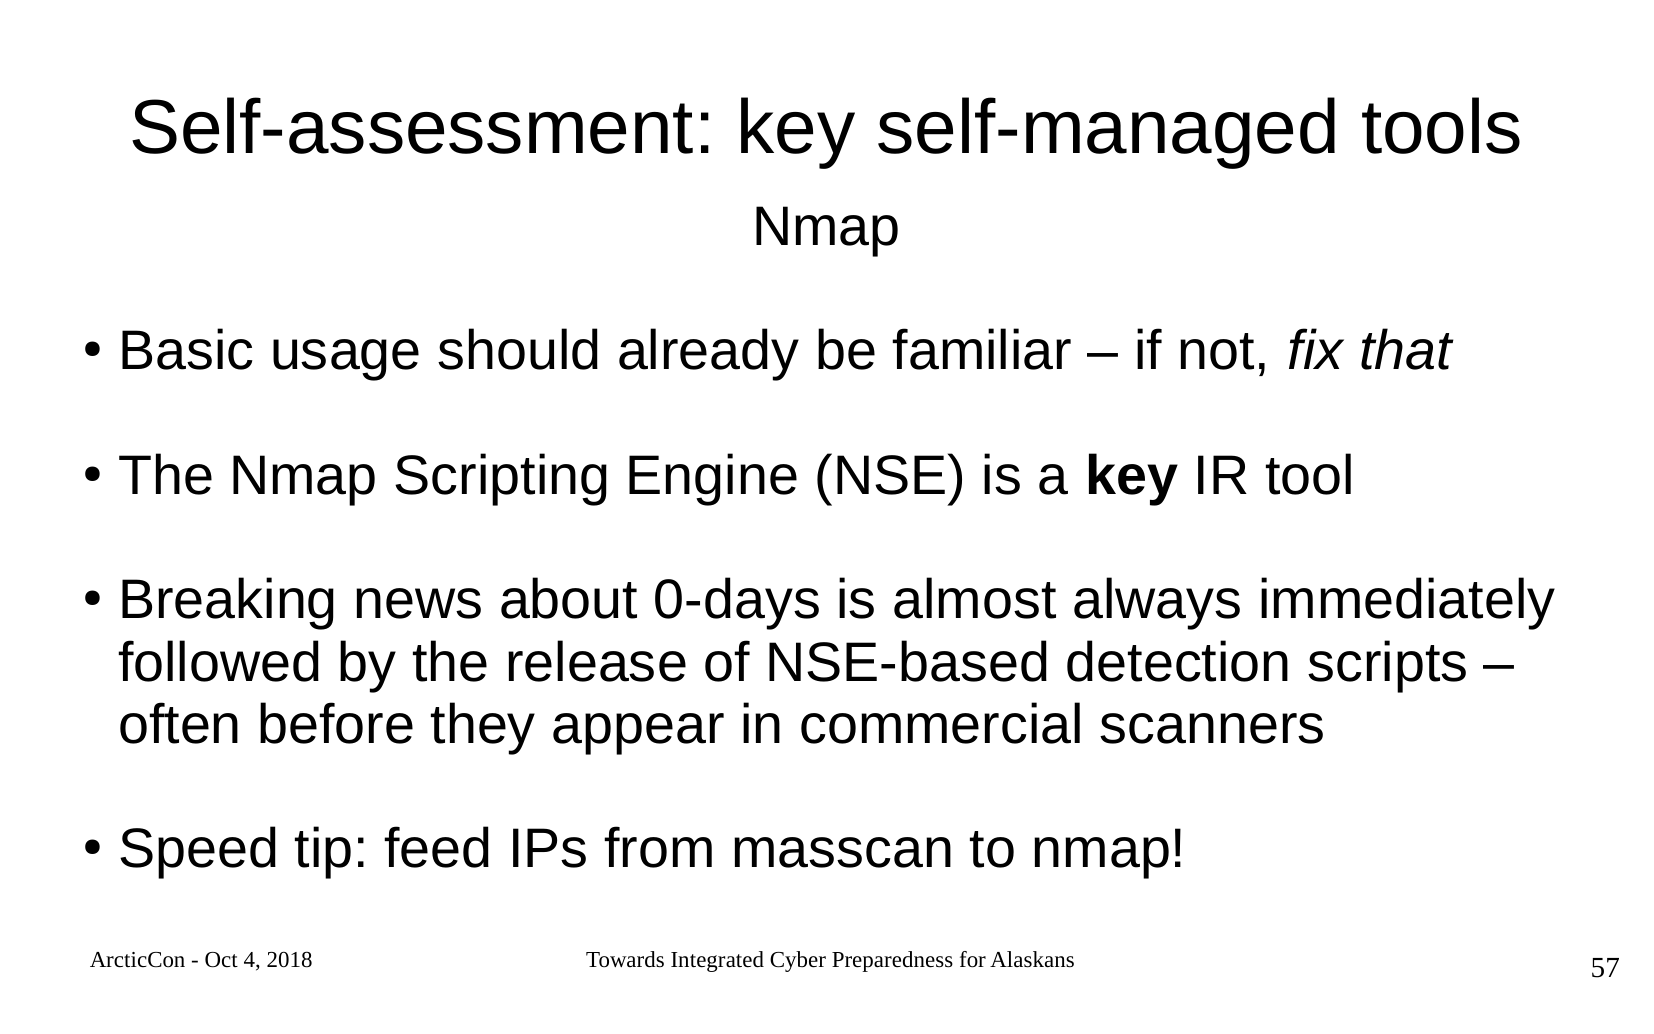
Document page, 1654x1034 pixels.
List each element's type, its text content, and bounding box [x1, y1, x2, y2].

text_box <number> [1560, 951, 1621, 1023]
subtitle Nmap Basic usage should already be familiar – if not, fix that The Nmap Scripting Engine (NSE) is a key IR tool Breaking news about 0-days is almost always immediately followed by the release of NSE-based detection scripts – often before they appear in commercial scanners Speed tip: feed IPs from masscan to nmap! [82, 195, 1571, 1005]
title Self-assessment: key self-managed tools [82, 41, 1571, 195]
